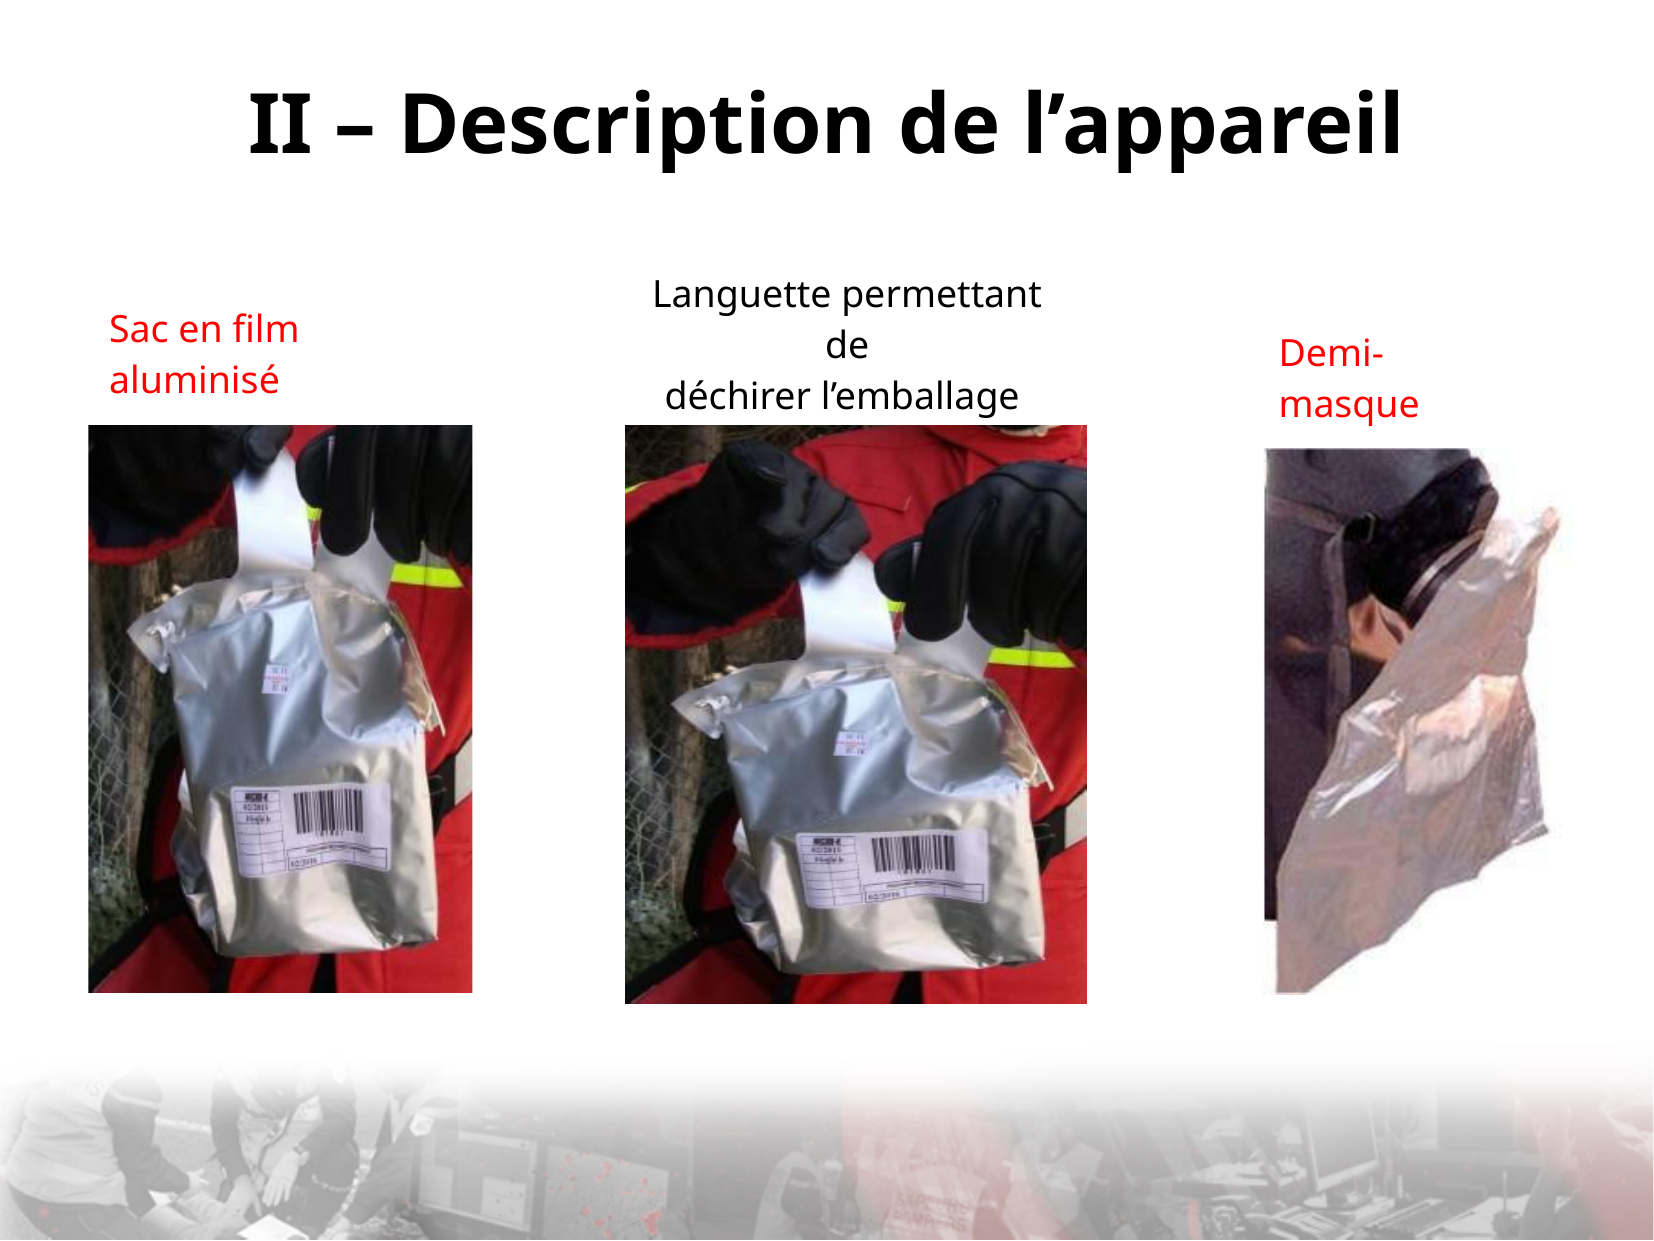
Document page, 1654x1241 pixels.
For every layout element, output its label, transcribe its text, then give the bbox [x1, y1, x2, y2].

text_box Demi- masque [1263, 318, 1548, 402]
picture [0, 0, 1654, 1240]
text_box Languette permettant de déchirer l’emballage [619, 259, 1075, 366]
title II – Description de l’appareil [82, 40, 1571, 201]
text_box Sac en film aluminisé [94, 295, 485, 391]
